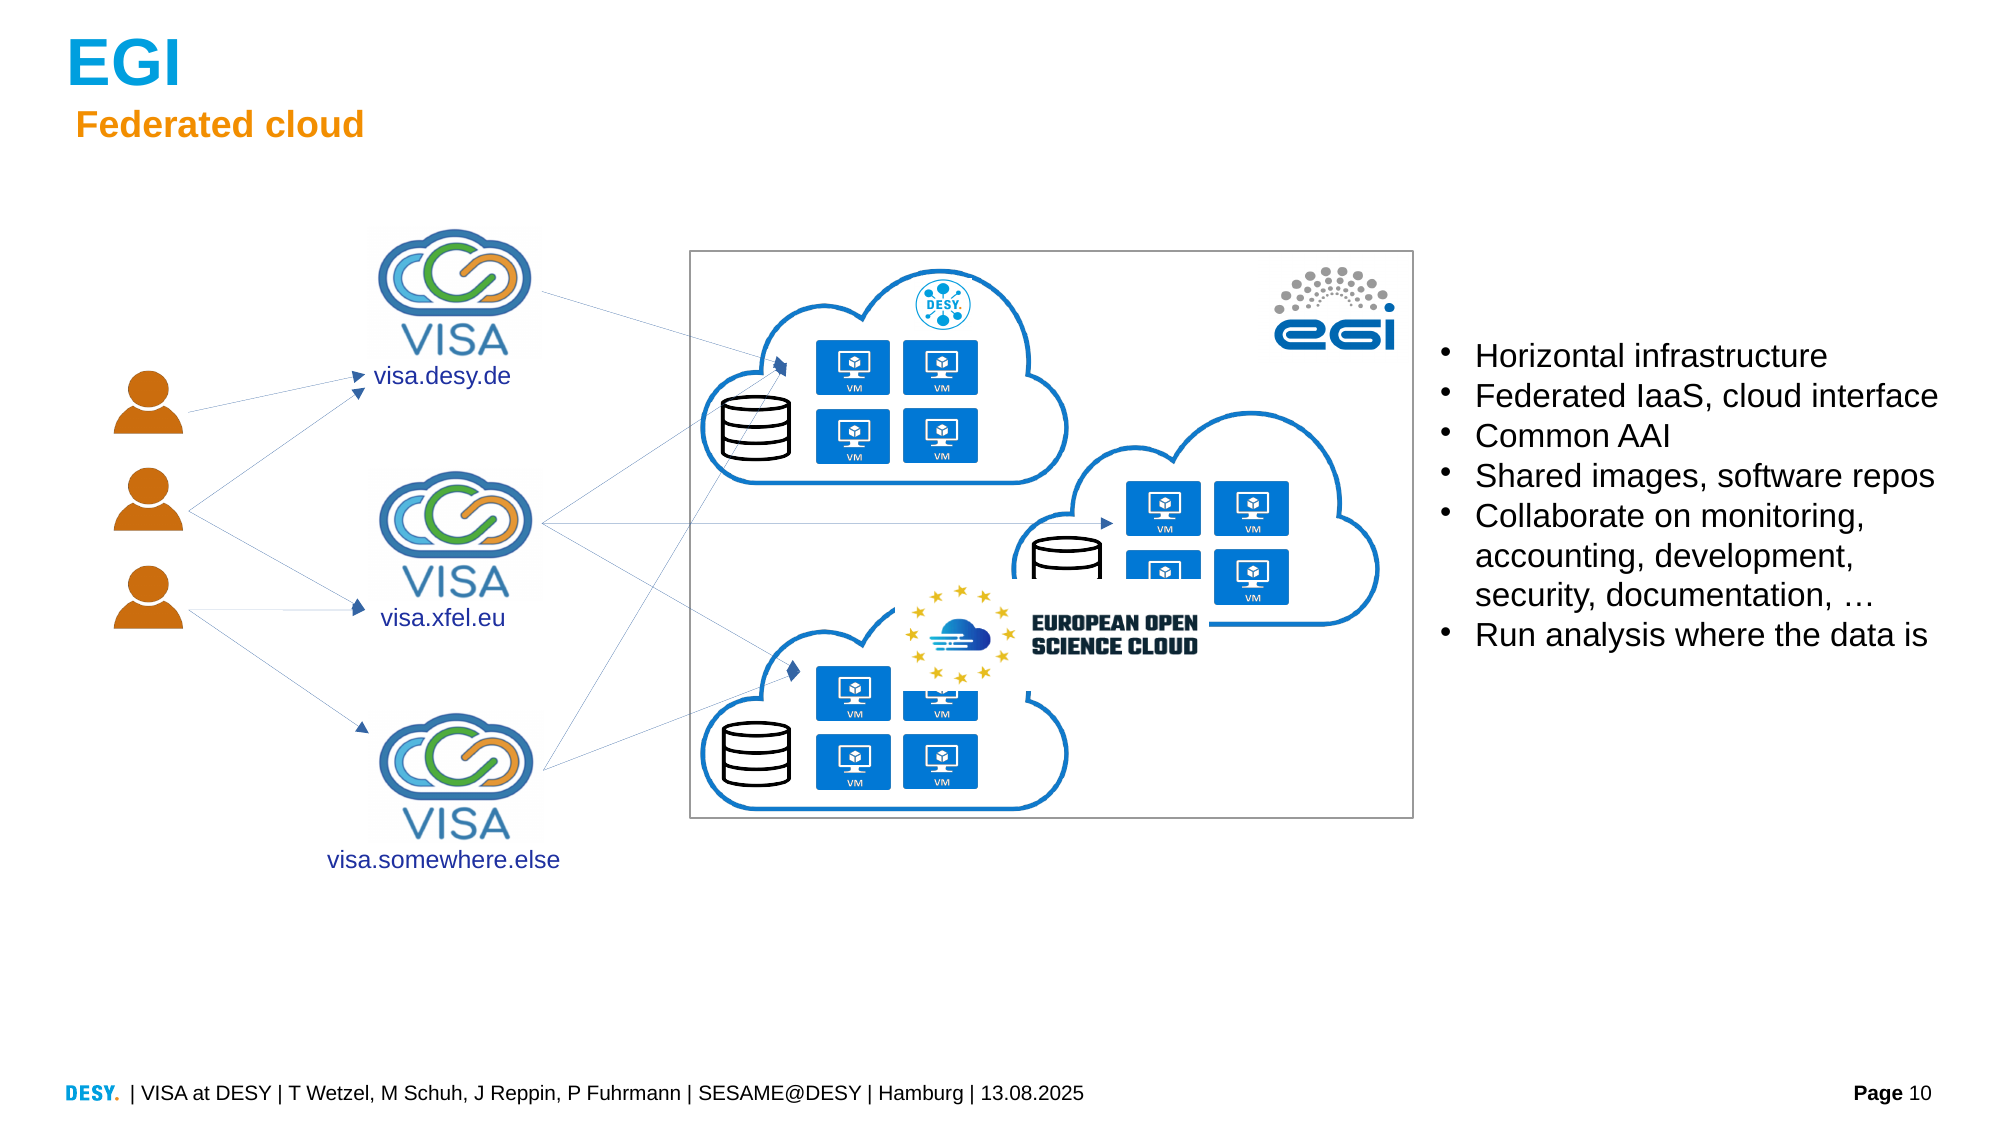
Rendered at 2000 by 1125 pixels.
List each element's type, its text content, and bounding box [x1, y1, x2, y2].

picture [684, 606, 788, 715]
picture [107, 558, 189, 632]
picture [367, 226, 542, 359]
picture [684, 335, 775, 429]
text_box visa.xfel.eu [347, 590, 540, 617]
picture [368, 710, 544, 843]
picture [107, 460, 189, 535]
picture [1258, 254, 1409, 363]
picture [107, 363, 189, 437]
picture [368, 468, 543, 601]
text_box EGI [66, 27, 1931, 101]
picture [684, 253, 1393, 831]
text_box Federated cloud [60, 93, 1980, 150]
picture [684, 371, 779, 505]
text_box Horizontal infrastructure Federated IaaS, cloud interface Common AAI Shared images, software repos Collaborate on monitoring, accounting, development, security, documentation, … Run analysis where the data is [1424, 326, 1974, 742]
text_box visa.desy.de [346, 348, 539, 374]
text_box visa.somewhere.else [348, 832, 541, 859]
